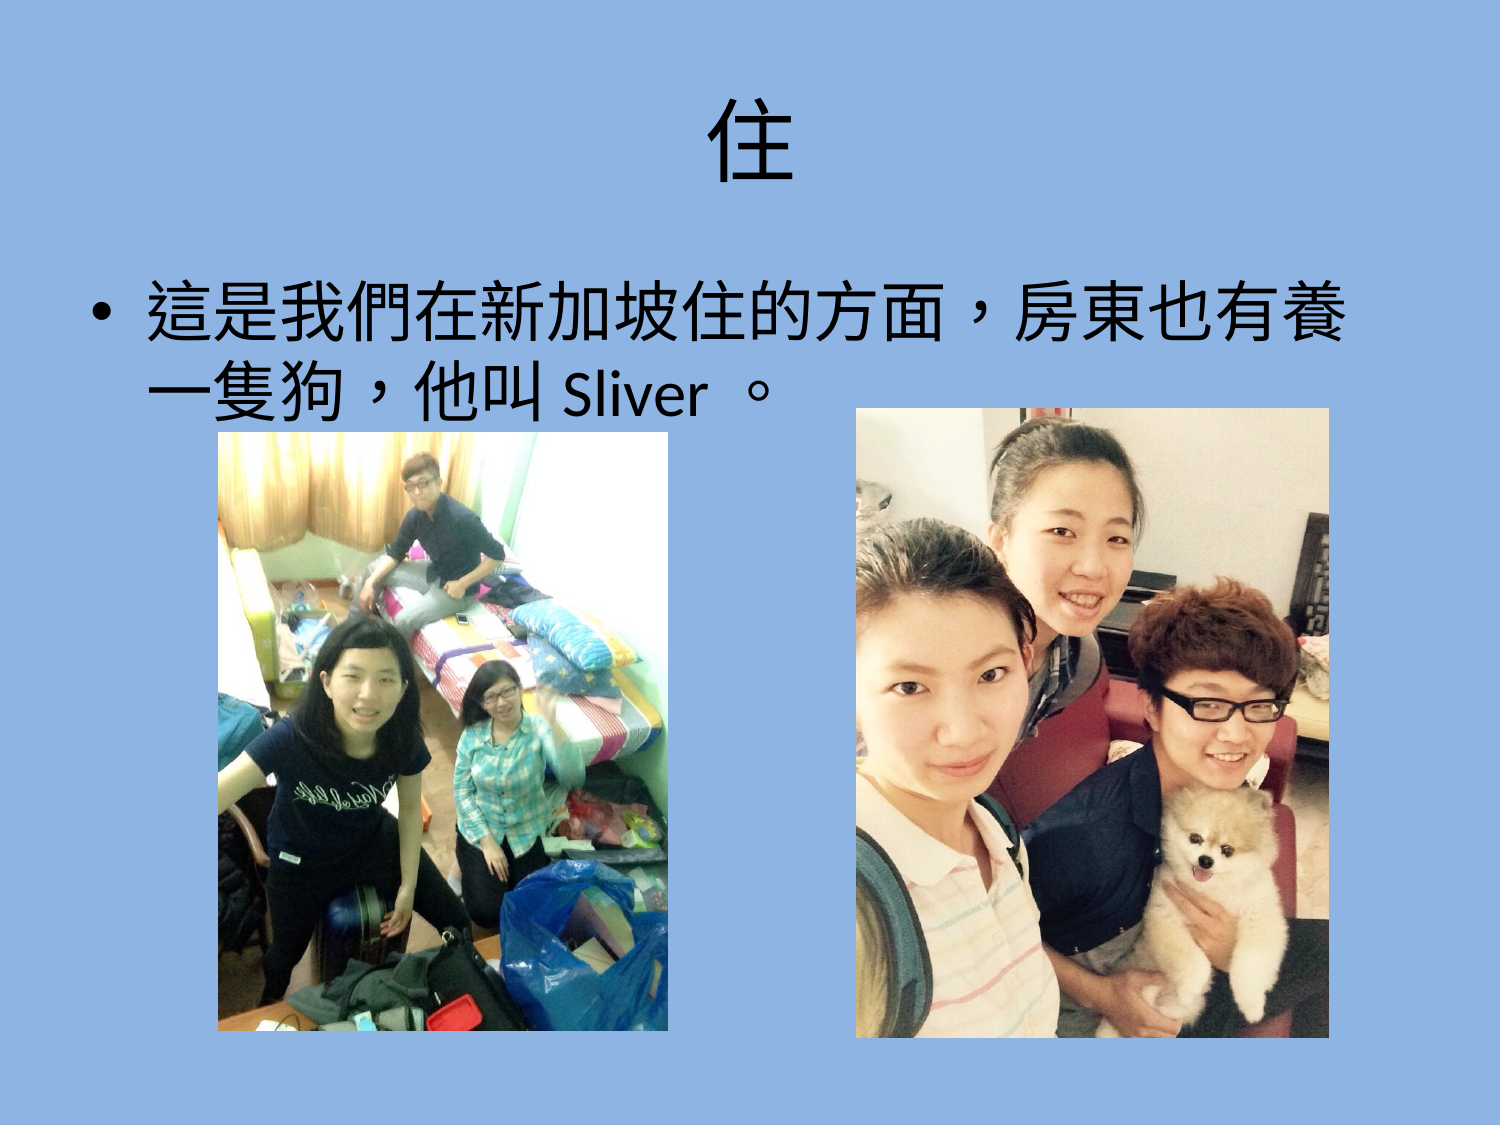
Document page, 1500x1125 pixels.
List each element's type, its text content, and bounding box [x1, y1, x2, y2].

picture [218, 432, 668, 1031]
list 這是我們在新加坡住的方面，房東也有養一隻狗，他叫Sliver。 [75, 262, 1425, 1005]
picture [856, 408, 1329, 1038]
title 住 [75, 45, 1425, 233]
